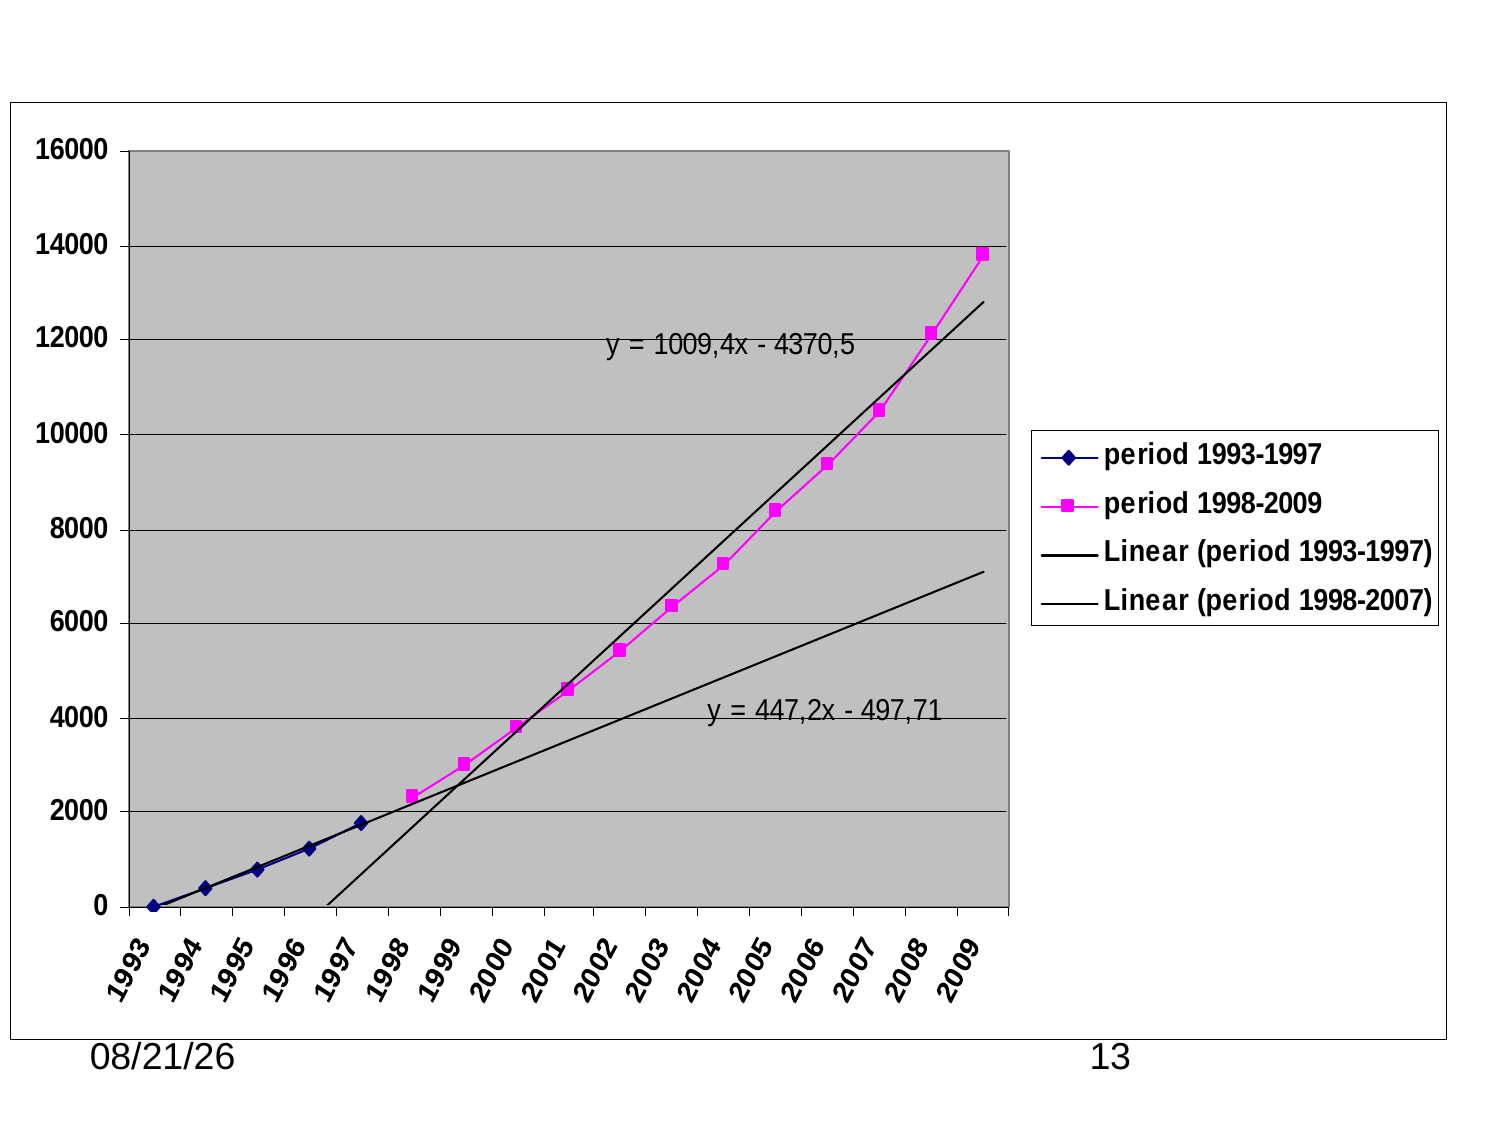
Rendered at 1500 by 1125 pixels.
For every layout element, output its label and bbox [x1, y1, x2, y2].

picture [0, 90, 1459, 1052]
